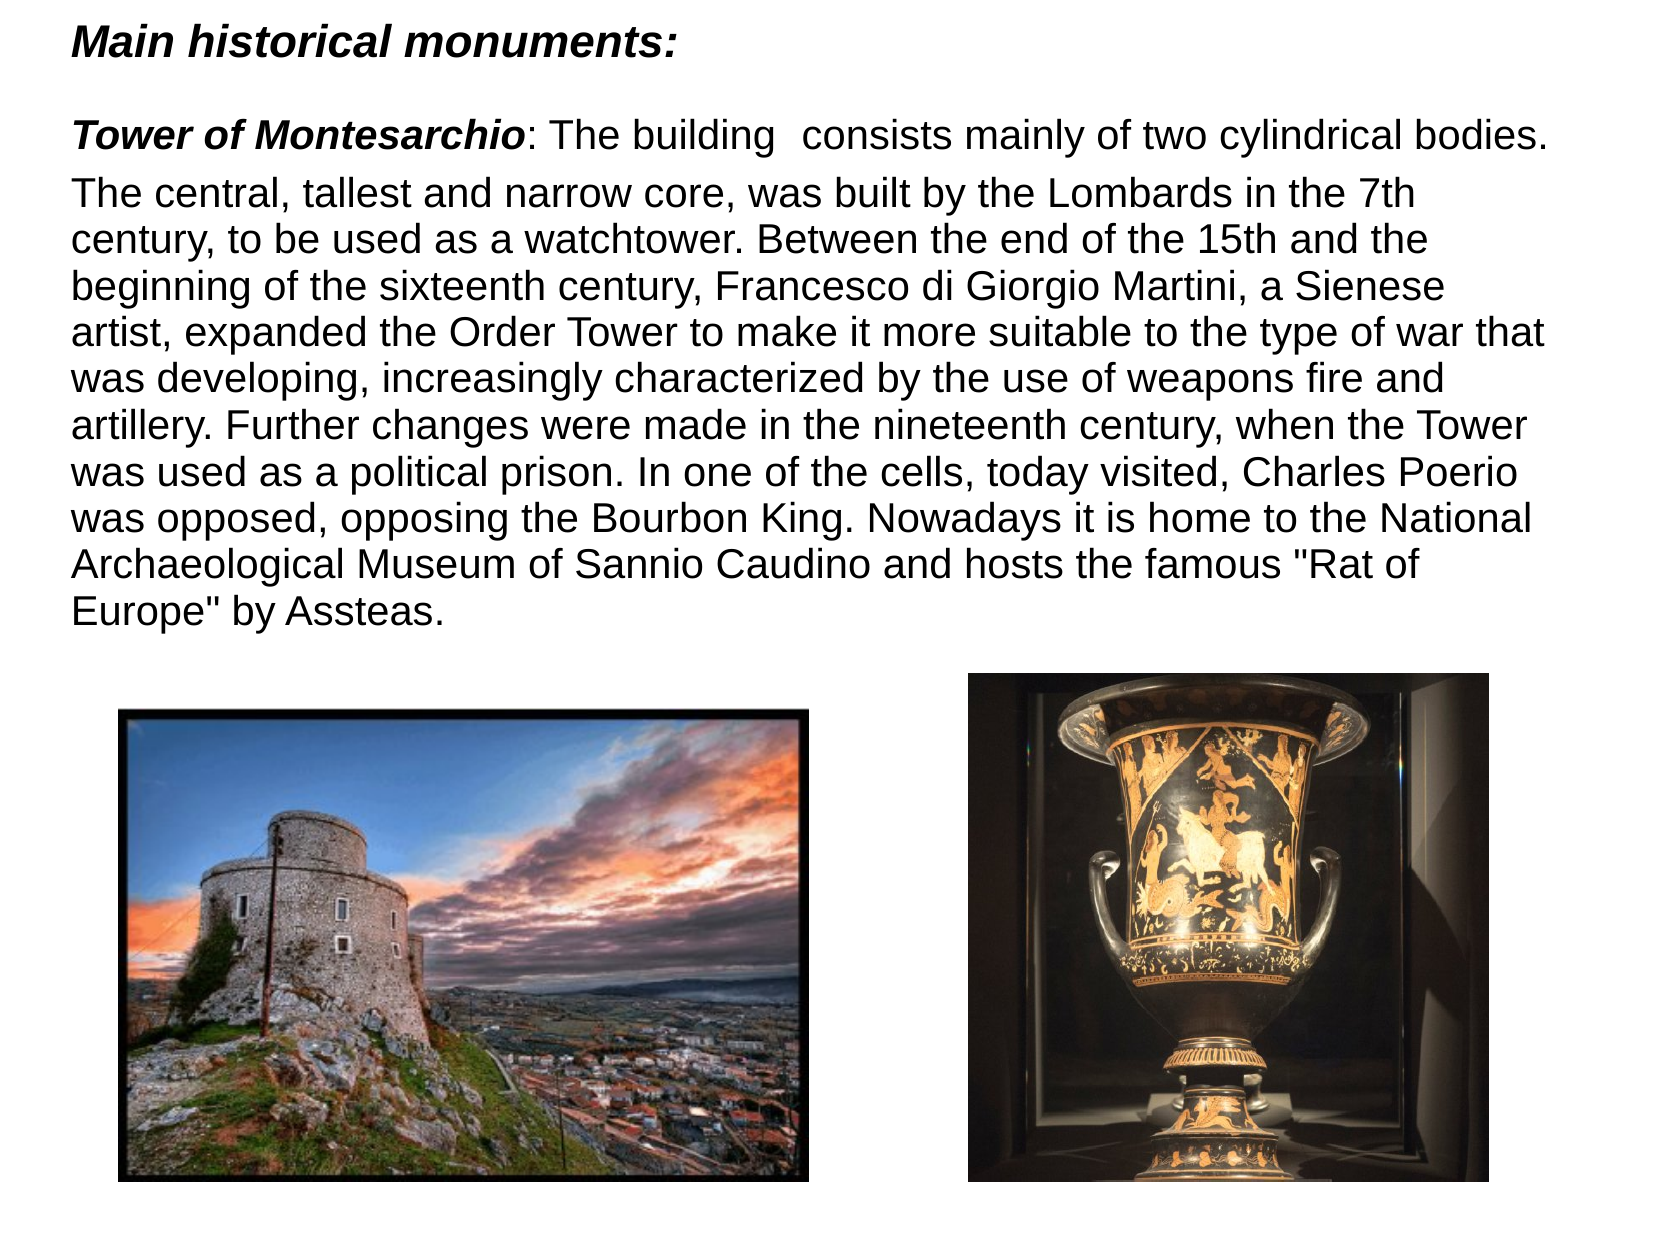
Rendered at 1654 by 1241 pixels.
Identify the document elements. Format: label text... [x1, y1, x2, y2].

title Main historical monuments: Tower of Montesarchio: The building consists mainly of two cylindrical bodies. The central, tallest and narrow core, was built by the Lombards in the 7th century, to be used as a watchtower. Between the end of the 15th and the beginning of the sixteenth century, Francesco di Giorgio Martini, a Sienese artist, expanded the Order Tower to make it more suitable to the type of war that was developing, increasingly characterized by the use of weapons fire and artillery. Further changes were made in the nineteenth century, when the Tower was used as a political prison. In one of the cells, today visited, Charles Poerio was opposed, opposing the Bourbon King. Nowadays it is home to the National Archaeological Museum of Sannio Caudino and hosts the famous "Rat of Europe" by Assteas. [70, 13, 1560, 636]
picture [968, 673, 1489, 1182]
picture [118, 708, 809, 1182]
